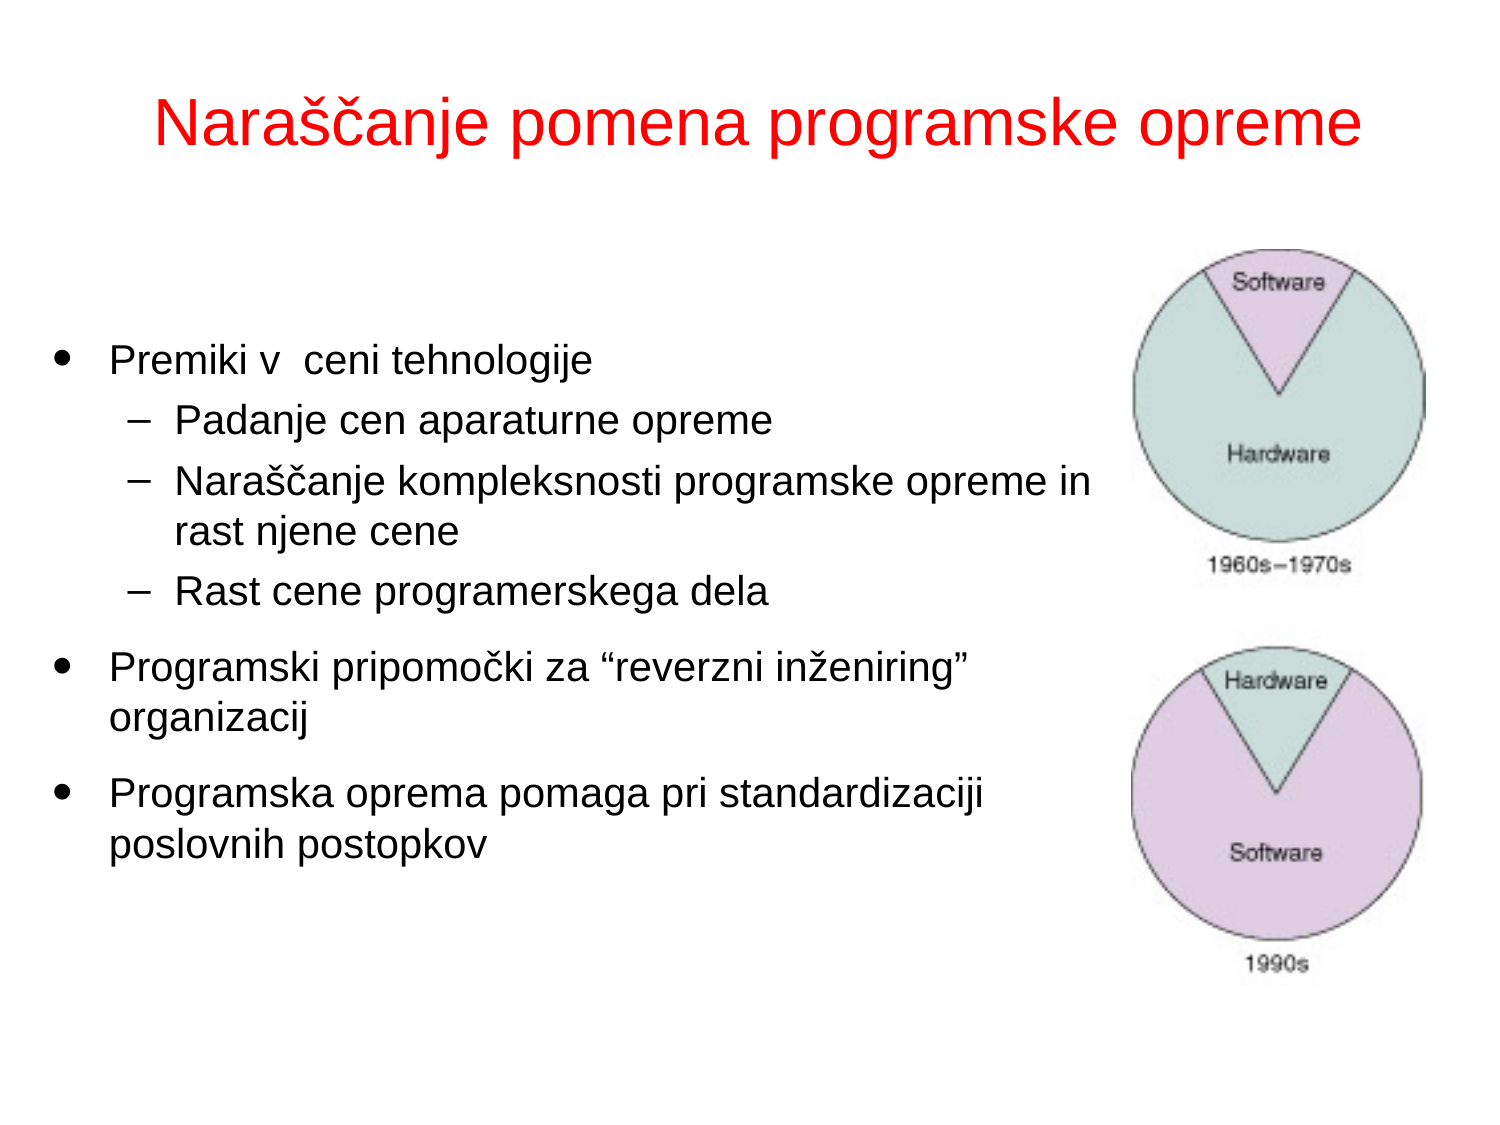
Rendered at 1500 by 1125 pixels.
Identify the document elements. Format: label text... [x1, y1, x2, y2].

picture [1131, 249, 1426, 987]
title Naraščanje pomena programske opreme [75, 71, 1443, 167]
list Premiki v ceni tehnologije Padanje cen aparaturne opreme Naraščanje kompleksnosti programske opreme in rast njene cene Rast cene programerskega dela Programski pripomočki za “reverzni inženiring” organizacij Programska oprema pomaga pri standardizaciji poslovnih postopkov [37, 324, 1113, 1001]
